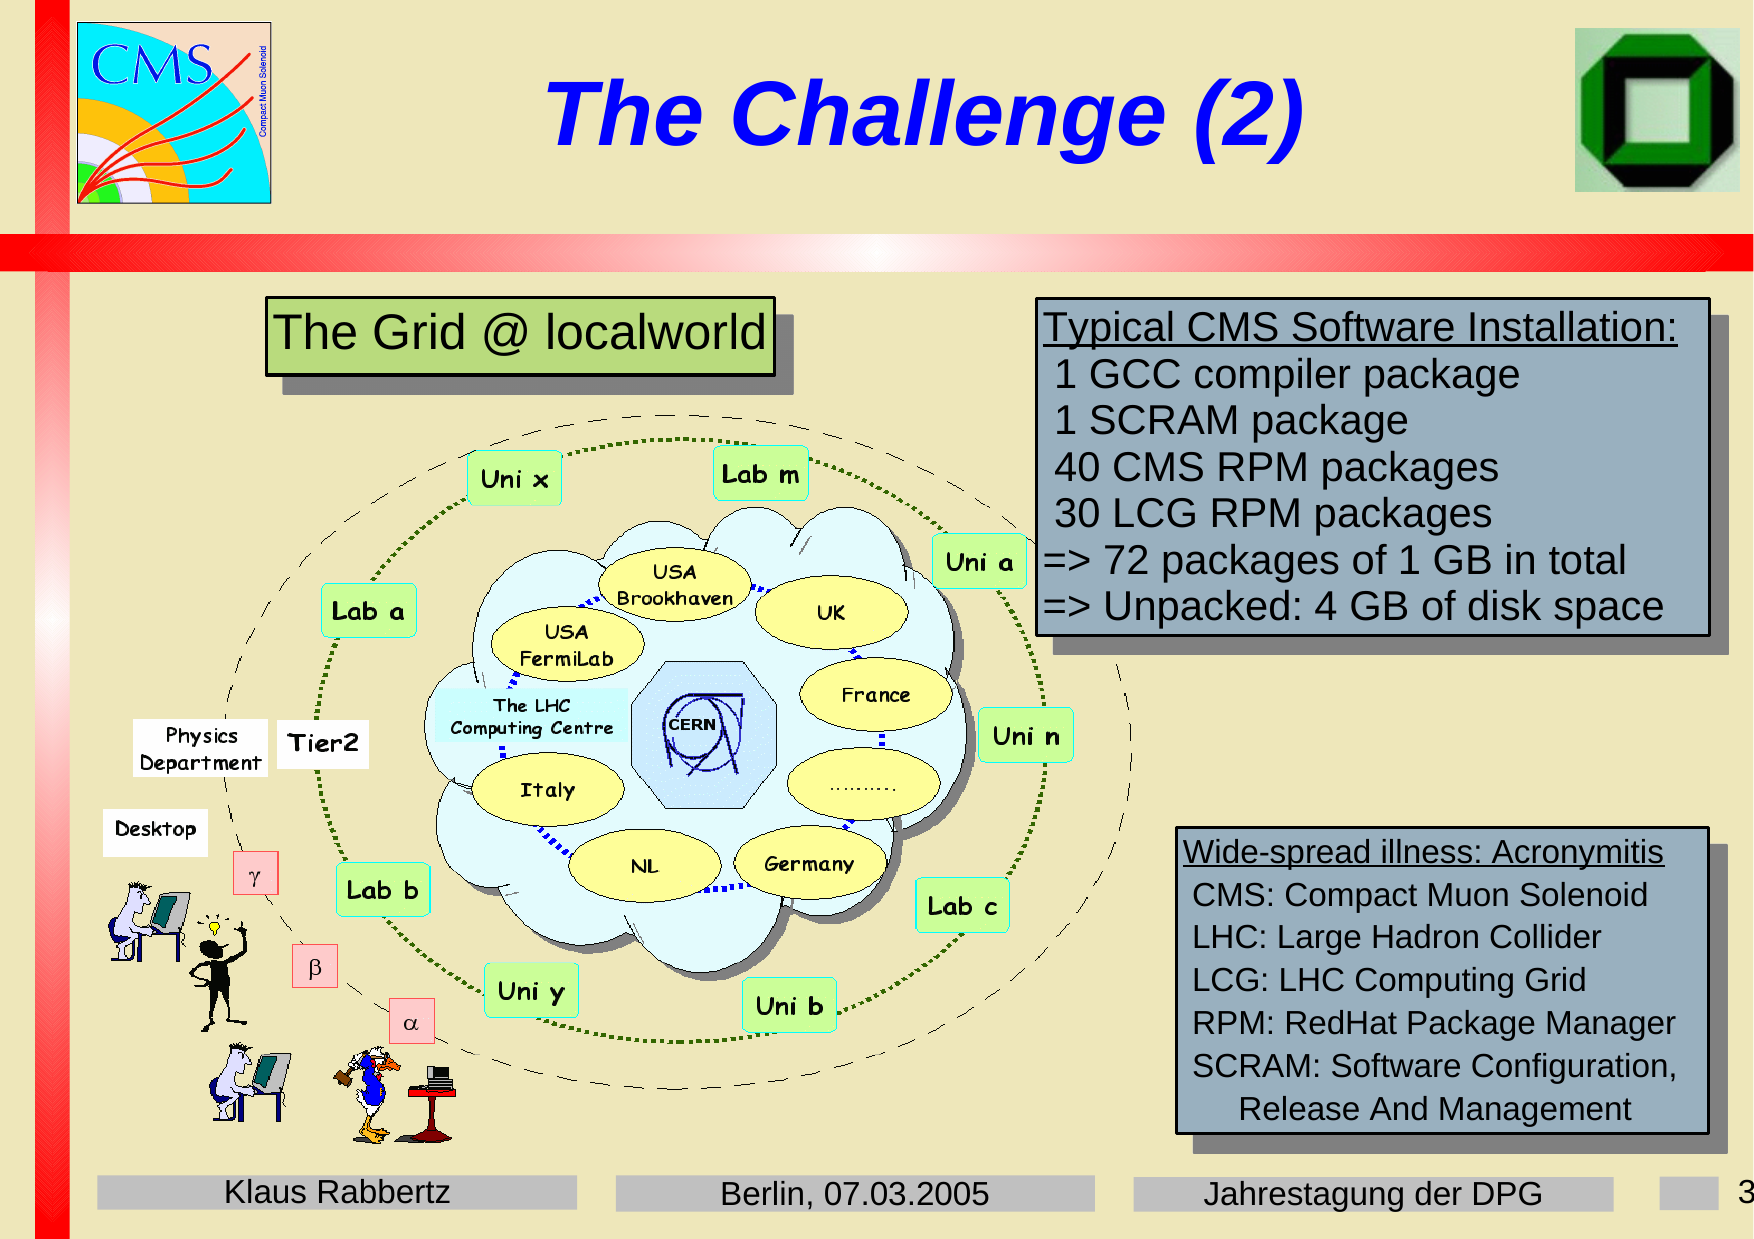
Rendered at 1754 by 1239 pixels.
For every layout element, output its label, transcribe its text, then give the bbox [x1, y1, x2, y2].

picture [98, 414, 1135, 1146]
picture [76, 21, 272, 204]
text_box The Grid @ localworld [266, 297, 775, 376]
picture [1575, 28, 1740, 192]
title The Challenge (2) [282, 10, 1566, 217]
text_box Typical CMS Software Installation: 1 GCC compiler package 1 SCRAM package 40 CMS RPM packages 30 LCG RPM packages => 72 packages of 1 GB in total => Unpacked: 4 GB of disk space [1036, 298, 1710, 636]
text_box Wide-spread illness: Acronymitis CMS: Compact Muon Solenoid LHC: Large Hadron Collider LCG: LHC Computing Grid RPM: RedHat Package Manager SCRAM: Software Configuration, Release And Management [1176, 827, 1709, 1134]
